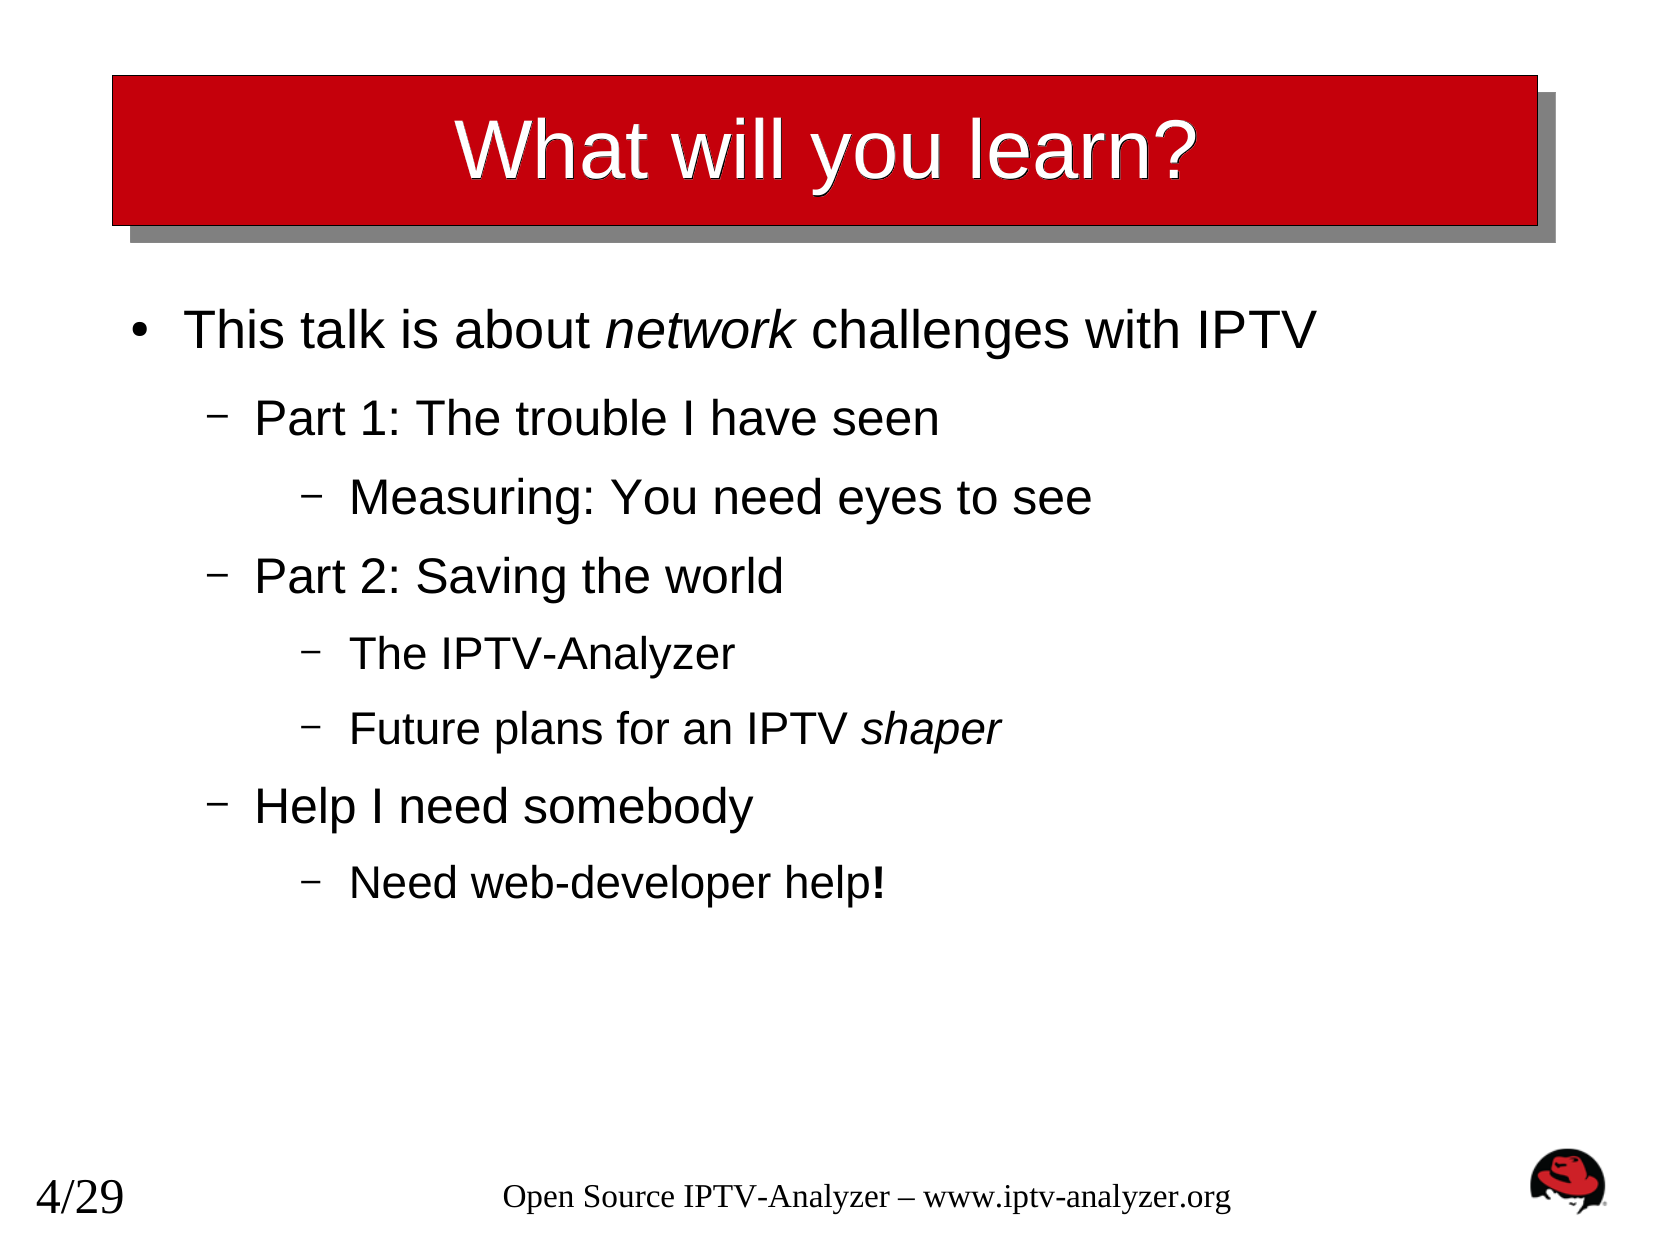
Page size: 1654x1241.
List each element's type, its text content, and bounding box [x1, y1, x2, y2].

picture [1529, 1146, 1613, 1224]
list This talk is about network challenges with IPTV Part 1: The trouble I have seen Measuring: You need eyes to see Part 2: Saving the world The IPTV-Analyzer Future plans for an IPTV shaper Help I need somebody Need web-developer help! [112, 300, 1538, 1088]
title What will you learn? [116, 75, 1538, 226]
